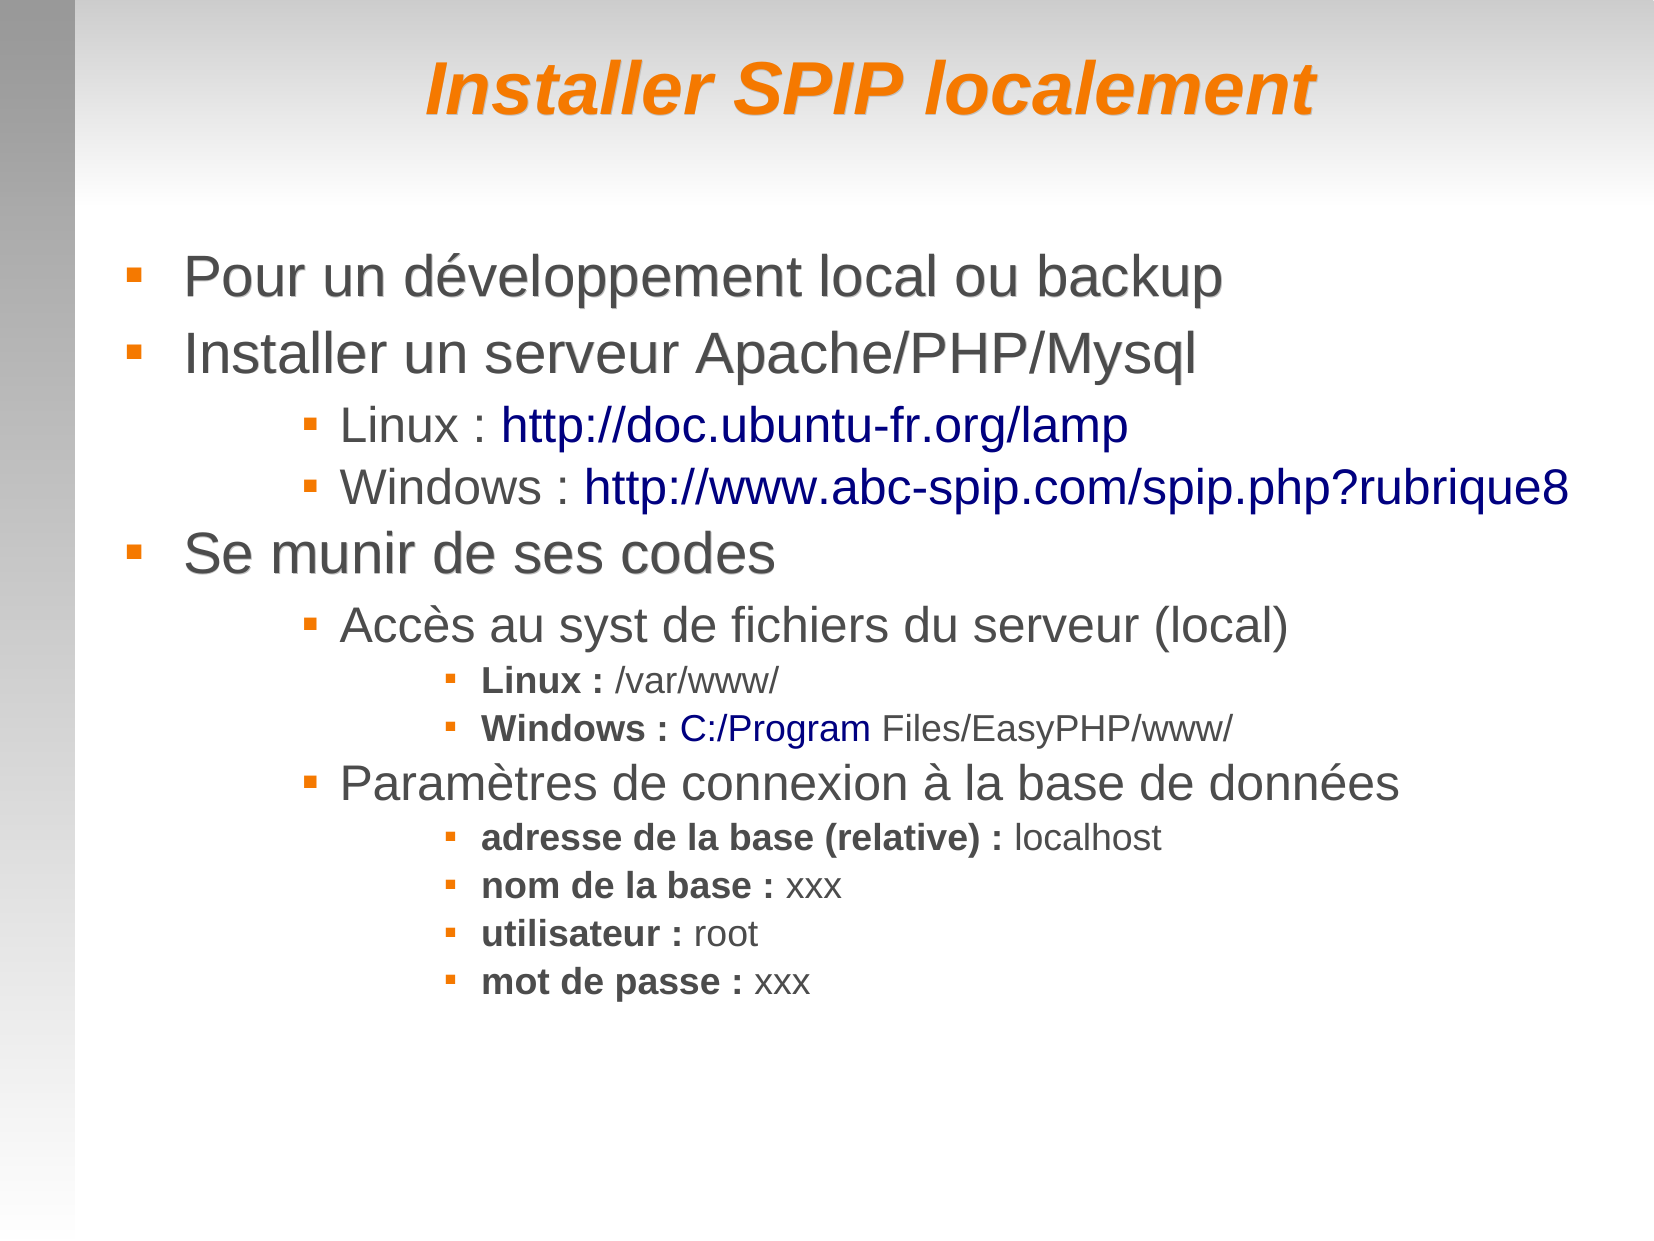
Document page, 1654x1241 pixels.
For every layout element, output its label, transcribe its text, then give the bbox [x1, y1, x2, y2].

title Installer SPIP localement [88, 0, 1654, 178]
list Pour un développement local ou backup Installer un serveur Apache/PHP/Mysql Linux : http://doc.ubuntu-fr.org/lamp Windows : http://www.abc-spip.com/spip.php?rubrique8 Se munir de ses codes Accès au syst de fichiers du serveur (local) Linux : /var/www/ Windows : C:/Program Files/EasyPHP/www/ Paramètres de connexion à la base de données adresse de la base (relative) : localhost nom de la base : xxx utilisateur : root mot de passe : xxx [112, 236, 1601, 1097]
